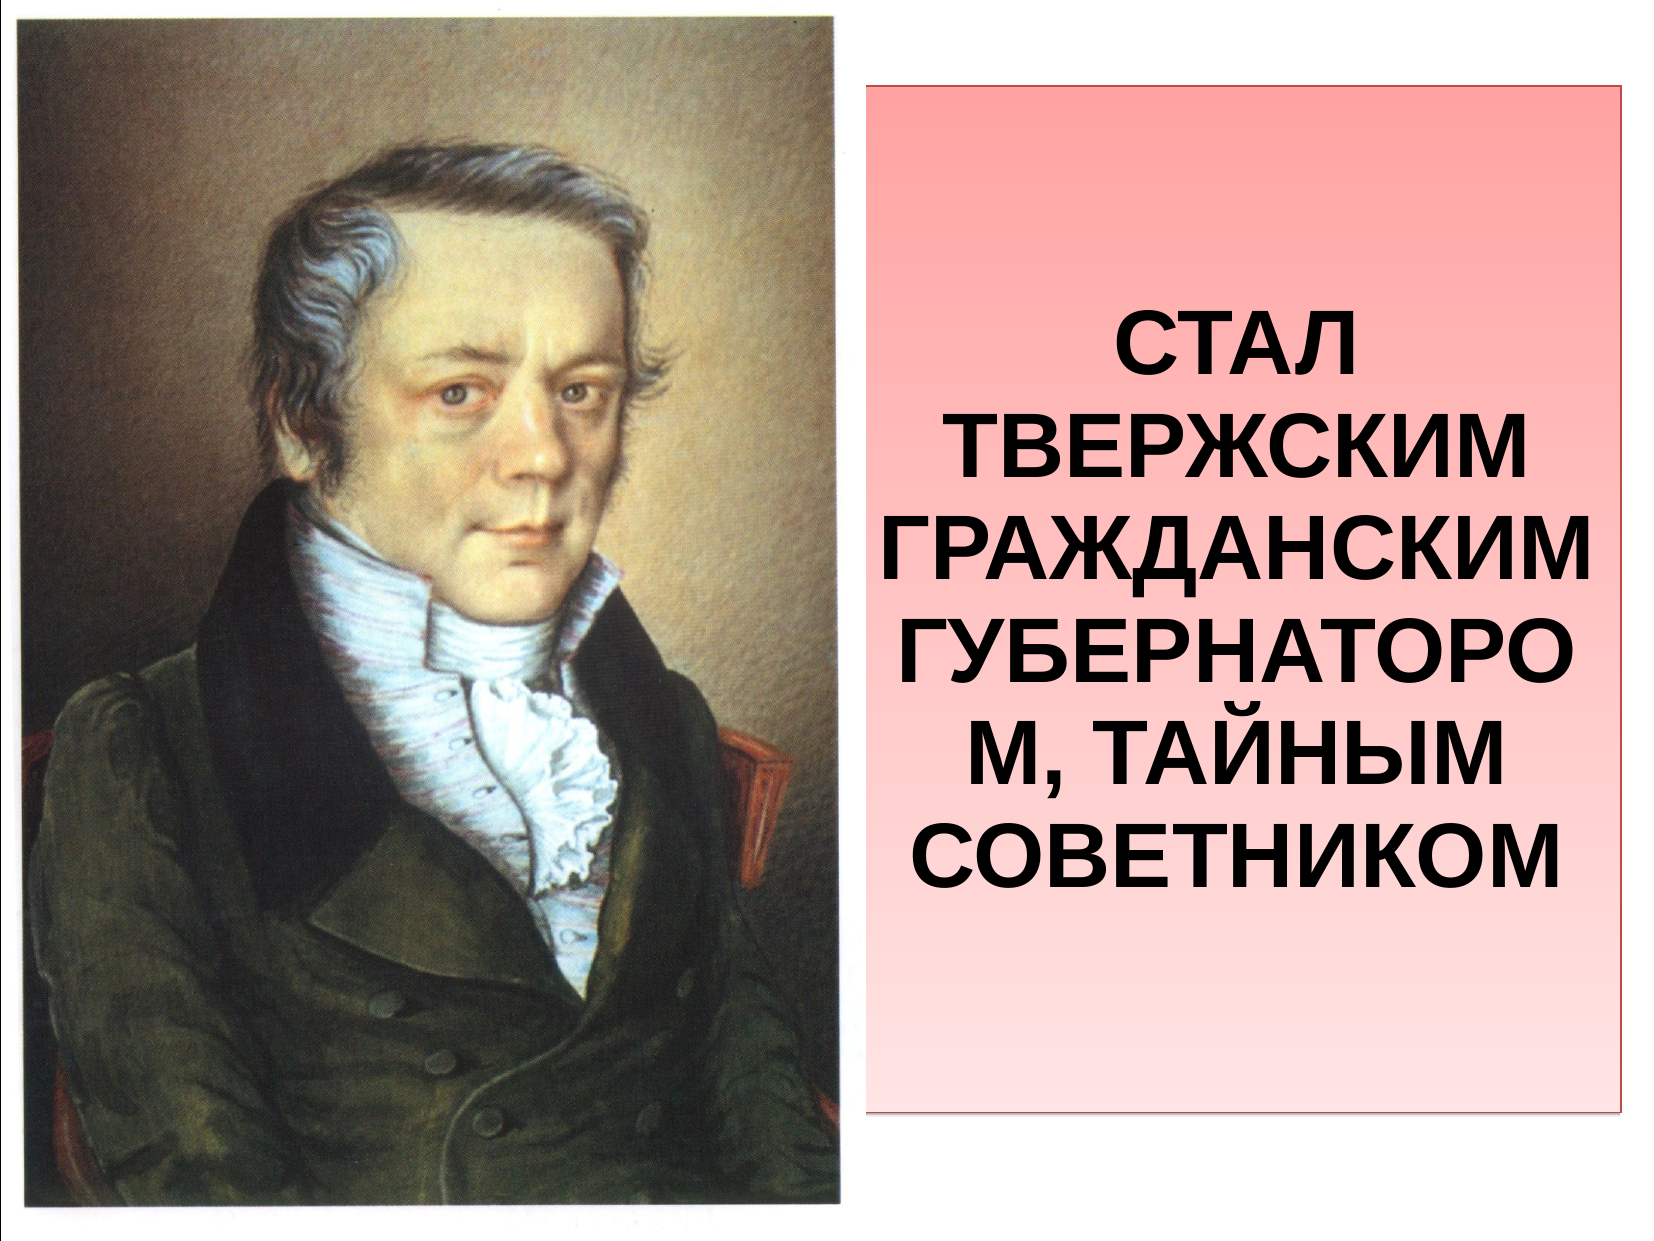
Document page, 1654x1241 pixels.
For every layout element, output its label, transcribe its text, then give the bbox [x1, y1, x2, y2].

title СТАЛ ТВЕРЖСКИМ ГРАЖДАНСКИМ ГУБЕРНАТОРОМ, ТАЙНЫМ СОВЕТНИКОМ [866, 85, 1622, 1113]
picture [0, 0, 866, 1241]
